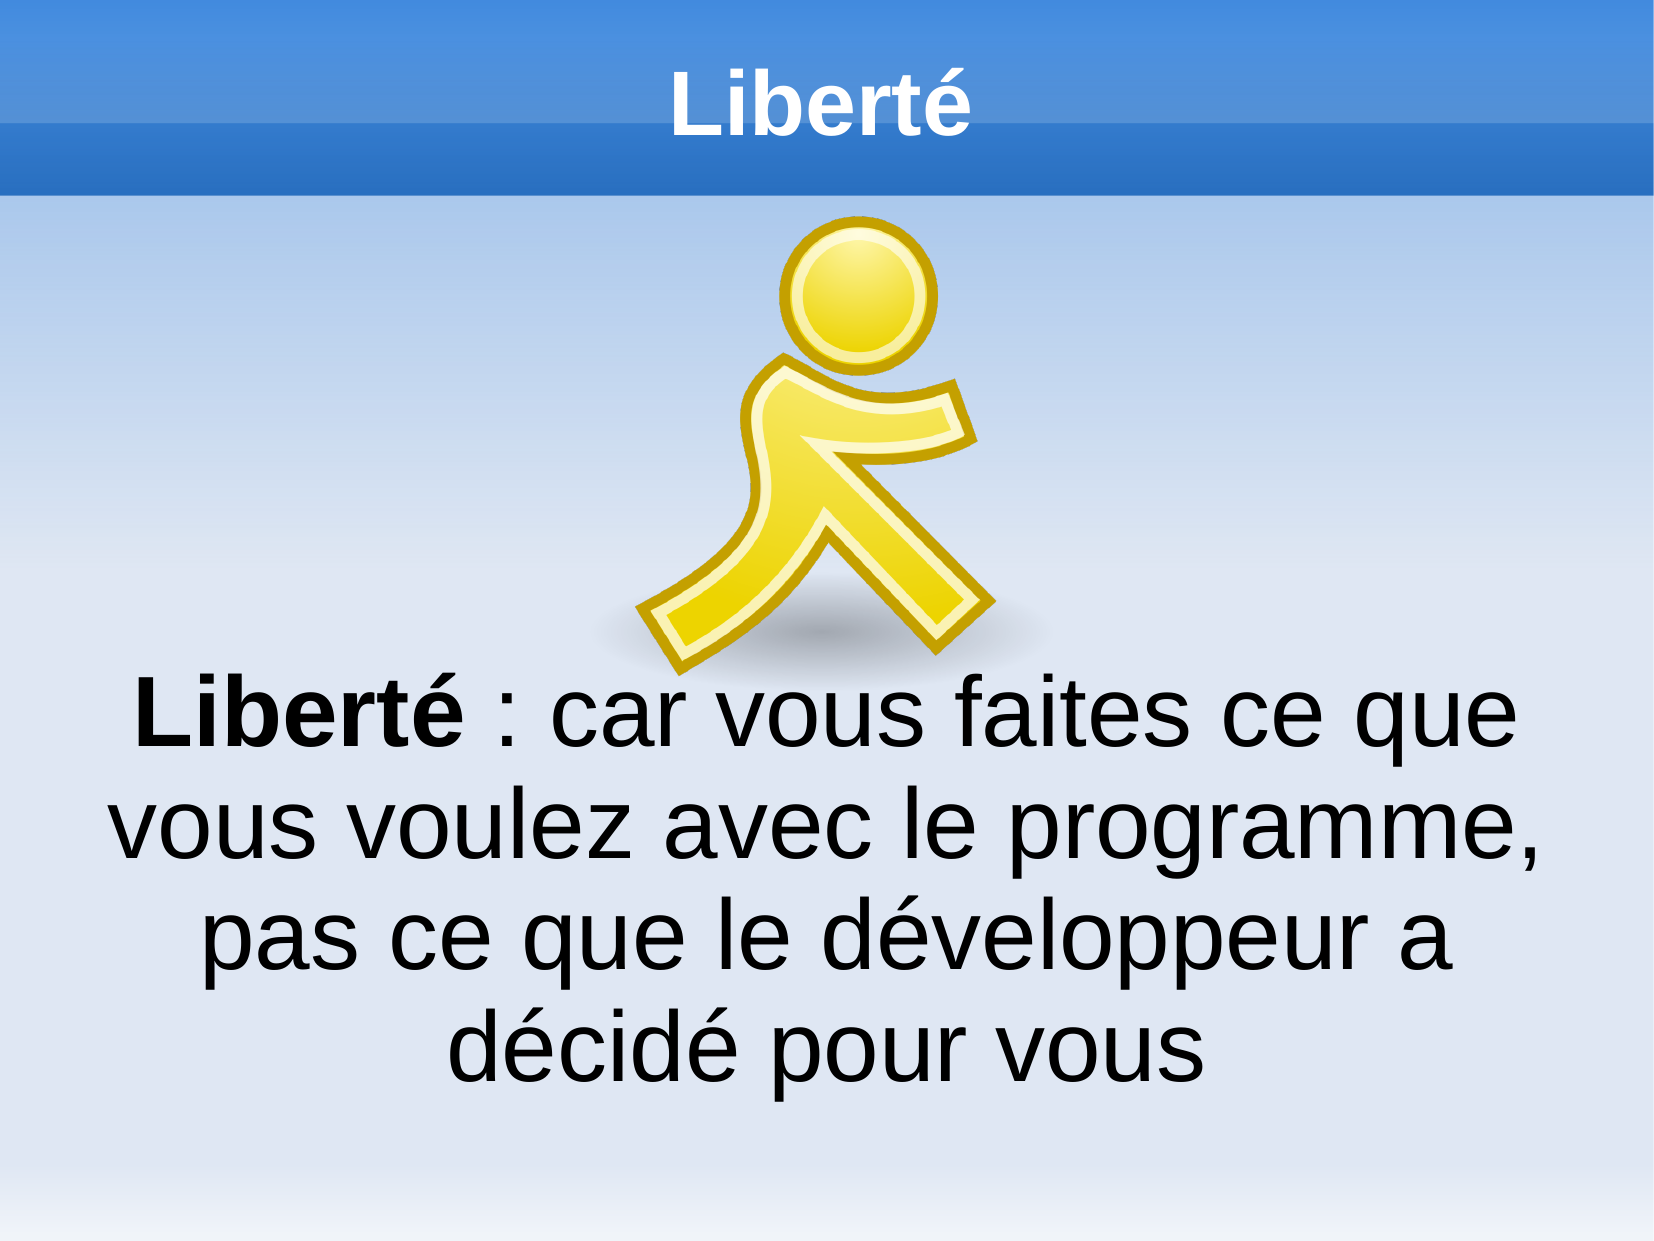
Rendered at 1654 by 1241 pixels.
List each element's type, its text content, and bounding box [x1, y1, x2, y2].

title Liberté [76, 0, 1565, 208]
text_box Liberté : car vous faites ce que vous voulez avec le programme, pas ce que le développeur a décidé pour vous [61, 648, 1592, 1165]
picture [0, 0, 1654, 1241]
